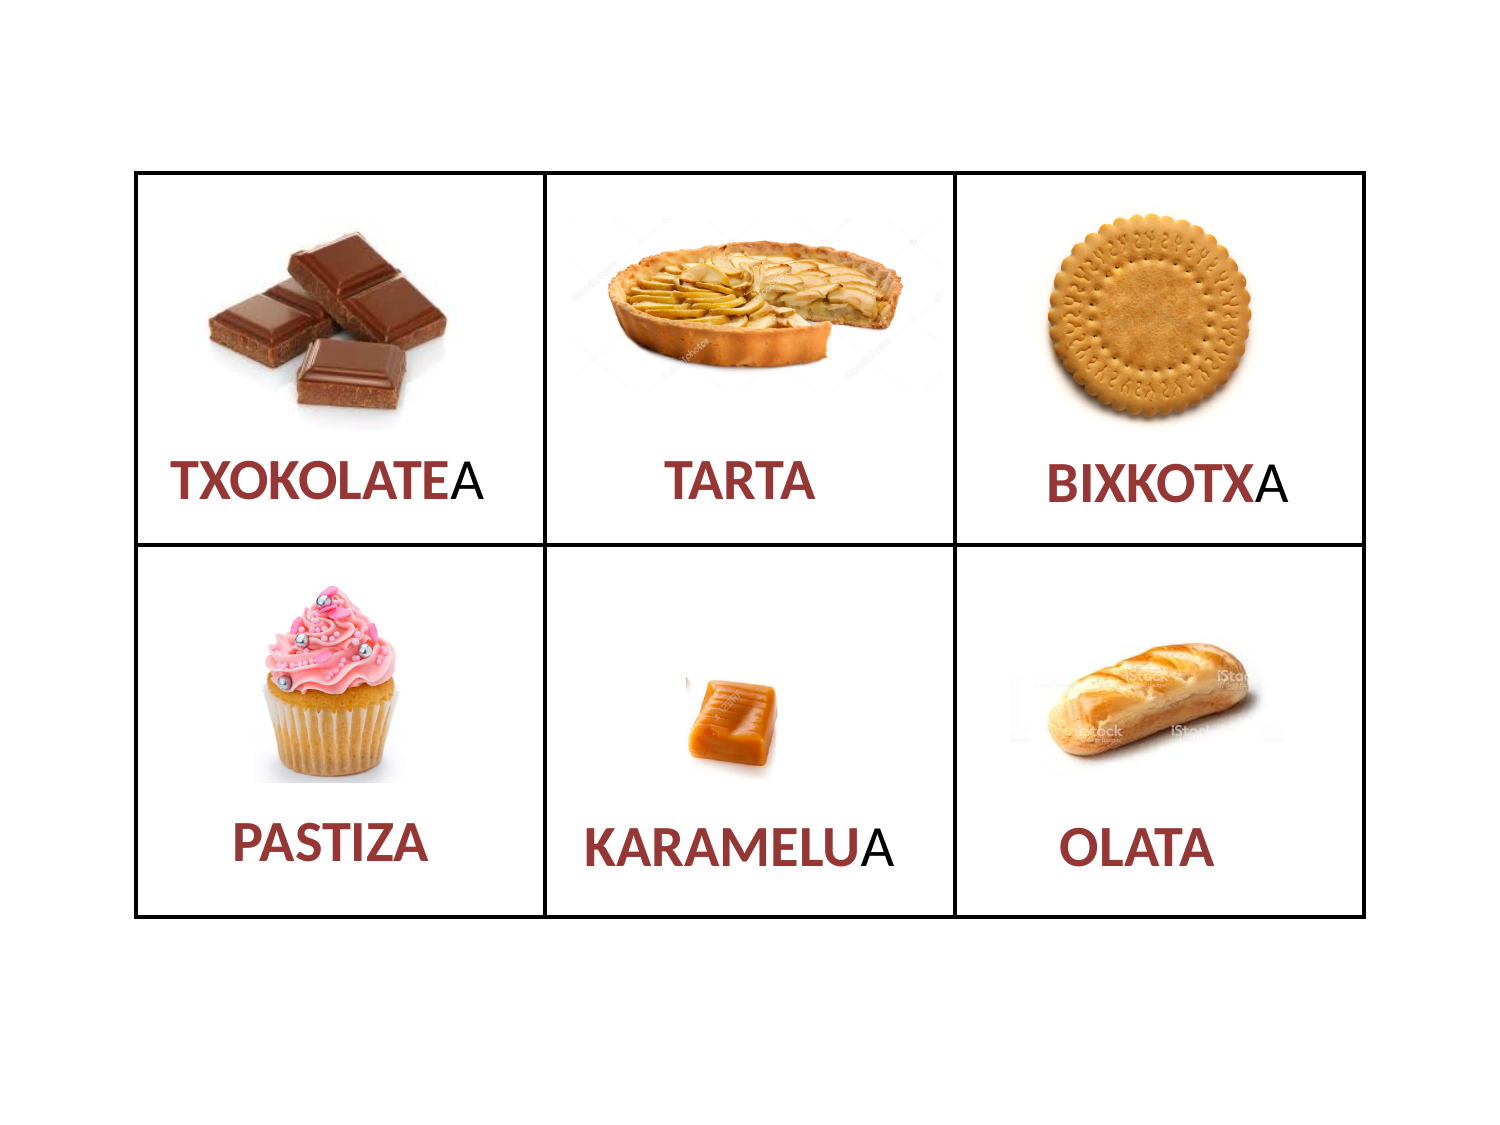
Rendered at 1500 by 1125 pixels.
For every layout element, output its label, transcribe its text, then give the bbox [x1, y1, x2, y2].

picture [253, 574, 407, 783]
text_box TARTA [649, 433, 831, 519]
table_cell [547, 547, 953, 915]
table_cell [138, 547, 543, 915]
picture [572, 218, 942, 391]
text_box PASTIZA [218, 796, 444, 881]
table_cell [957, 547, 1362, 915]
table_header [138, 175, 543, 543]
text_box TXOKOLATEA [155, 433, 499, 519]
picture [1009, 635, 1284, 777]
table_header [547, 175, 953, 543]
table_header [957, 175, 1362, 543]
picture [1032, 202, 1262, 434]
text_box BIXKOTXA [1031, 436, 1304, 522]
picture [686, 678, 793, 779]
text_box KARAMELUA [570, 800, 910, 886]
text_box OLATA [1045, 800, 1230, 886]
picture [159, 202, 501, 431]
